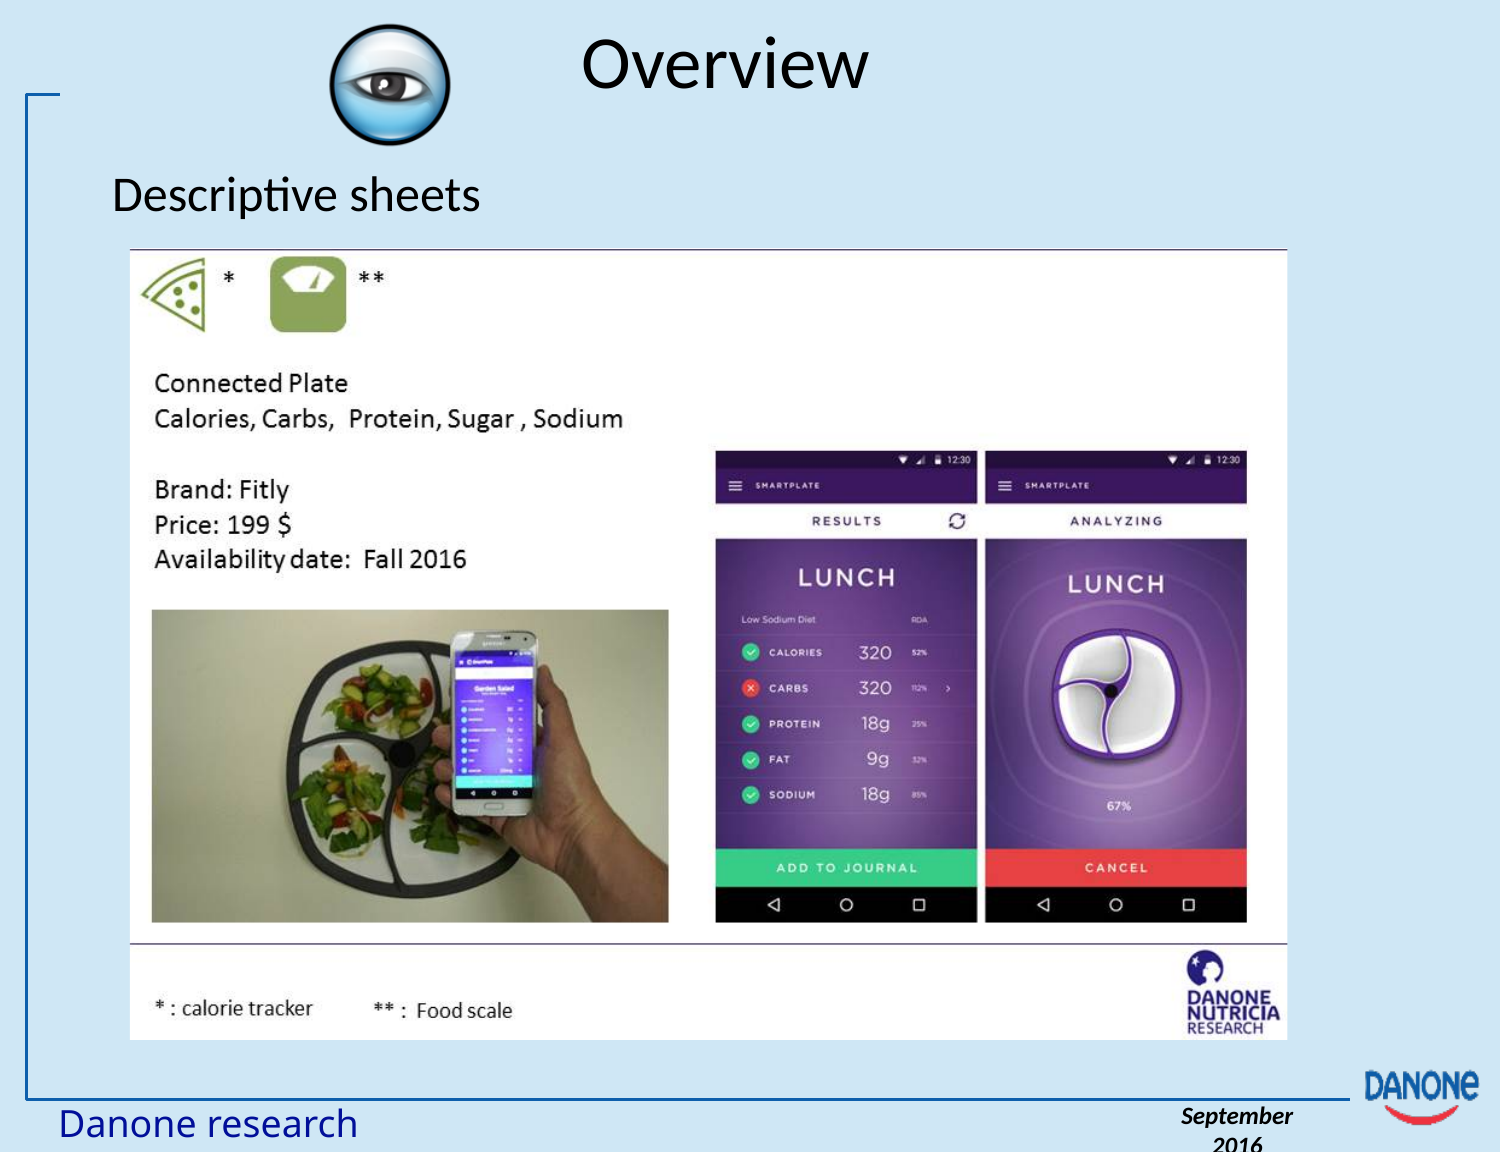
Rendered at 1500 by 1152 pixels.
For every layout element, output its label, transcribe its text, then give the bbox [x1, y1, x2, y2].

text_box Descriptive sheets [97, 153, 547, 979]
text_box September 2016 [1147, 1092, 1327, 1152]
text_box Danone research [43, 1092, 392, 1152]
picture [322, 16, 459, 154]
picture [1362, 1067, 1482, 1130]
text_box Overview [462, 5, 990, 171]
picture [129, 248, 1288, 1040]
